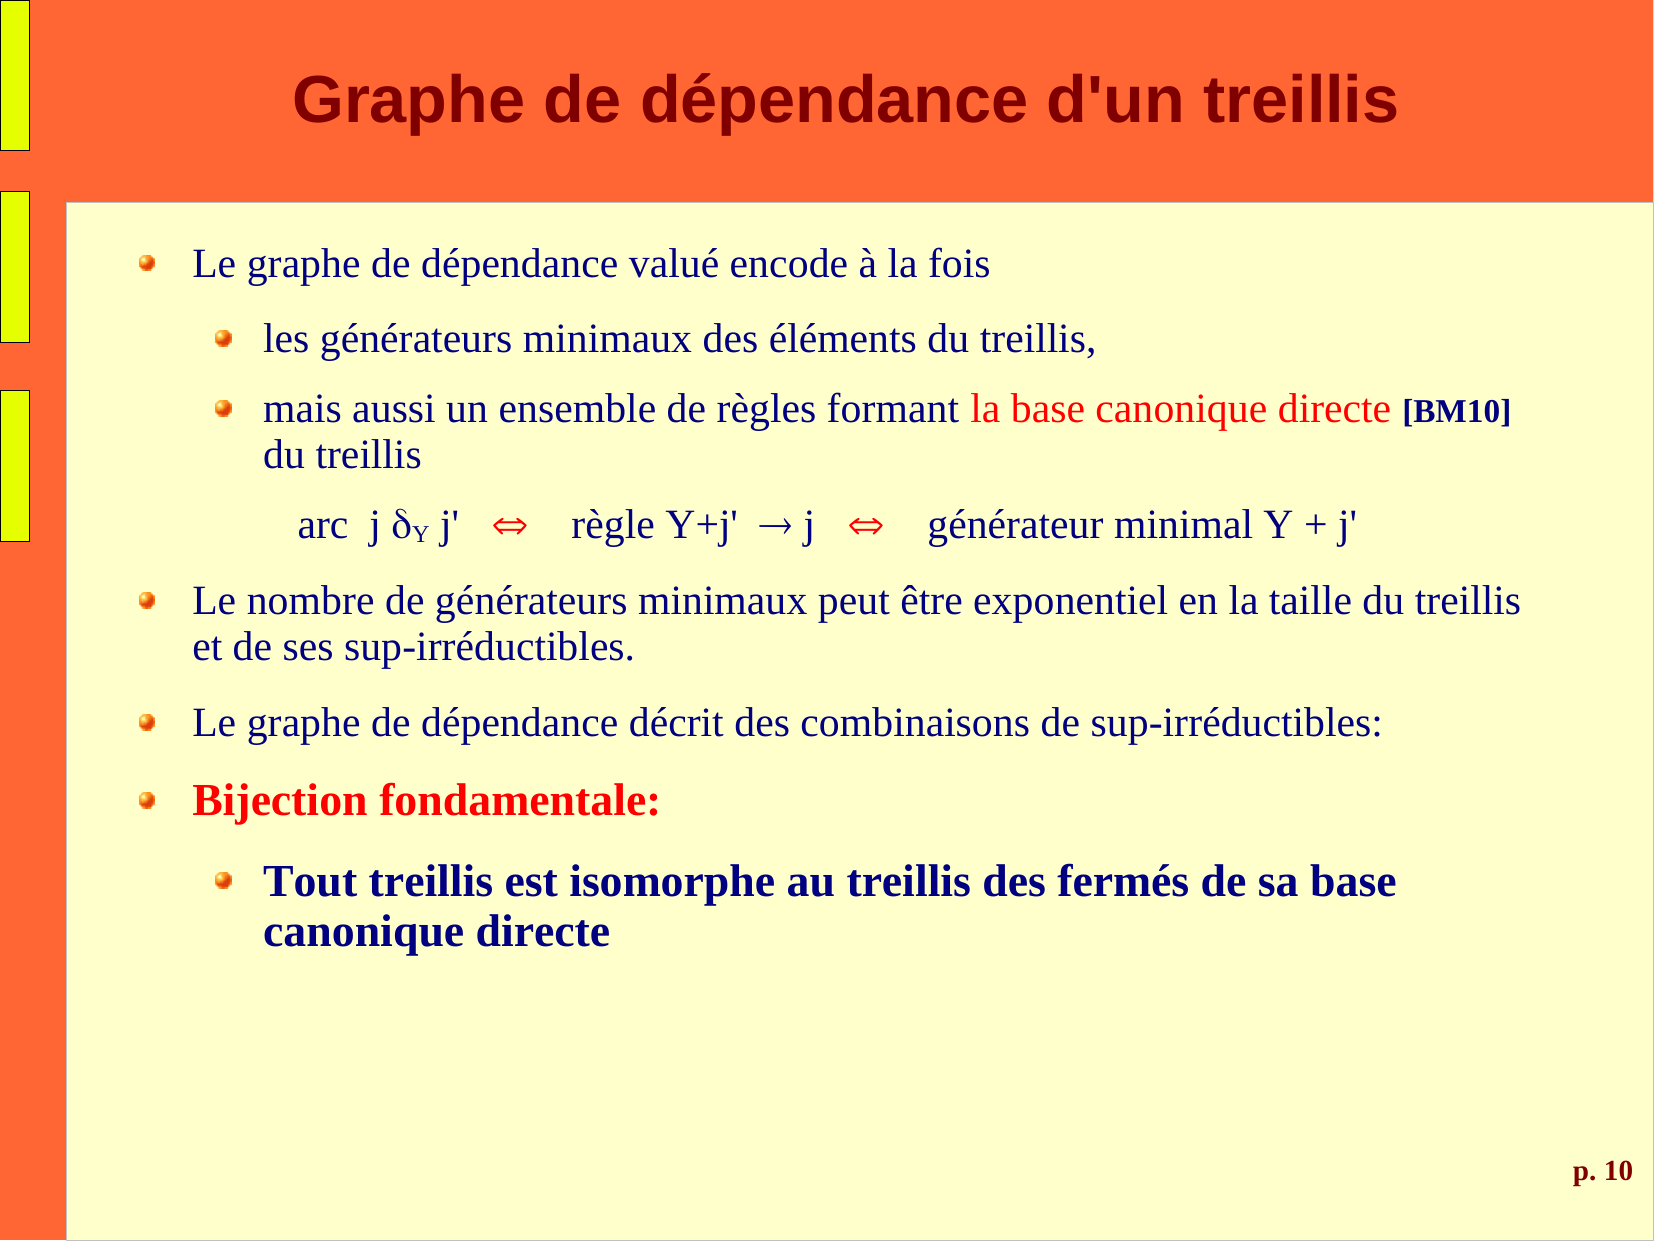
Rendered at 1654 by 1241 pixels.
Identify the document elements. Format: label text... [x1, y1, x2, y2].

title Graphe de dépendance d'un treillis [98, 41, 1594, 158]
list Le graphe de dépendance valué encode à la fois les générateurs minimaux des éléments du treillis, mais aussi un ensemble de règles formant la base canonique directe [BM10] du treillis arc j Y j'  règle Y+j'  j  générateur minimal Y + j' Le nombre de générateurs minimaux peut être exponentiel en la taille du treillis et de ses sup-irréductibles. Le graphe de dépendance décrit des combinaisons de sup-irréductibles: Bijection fondamentale: Tout treillis est isomorphe au treillis des fermés de sa base canonique directe [121, 239, 1534, 1112]
